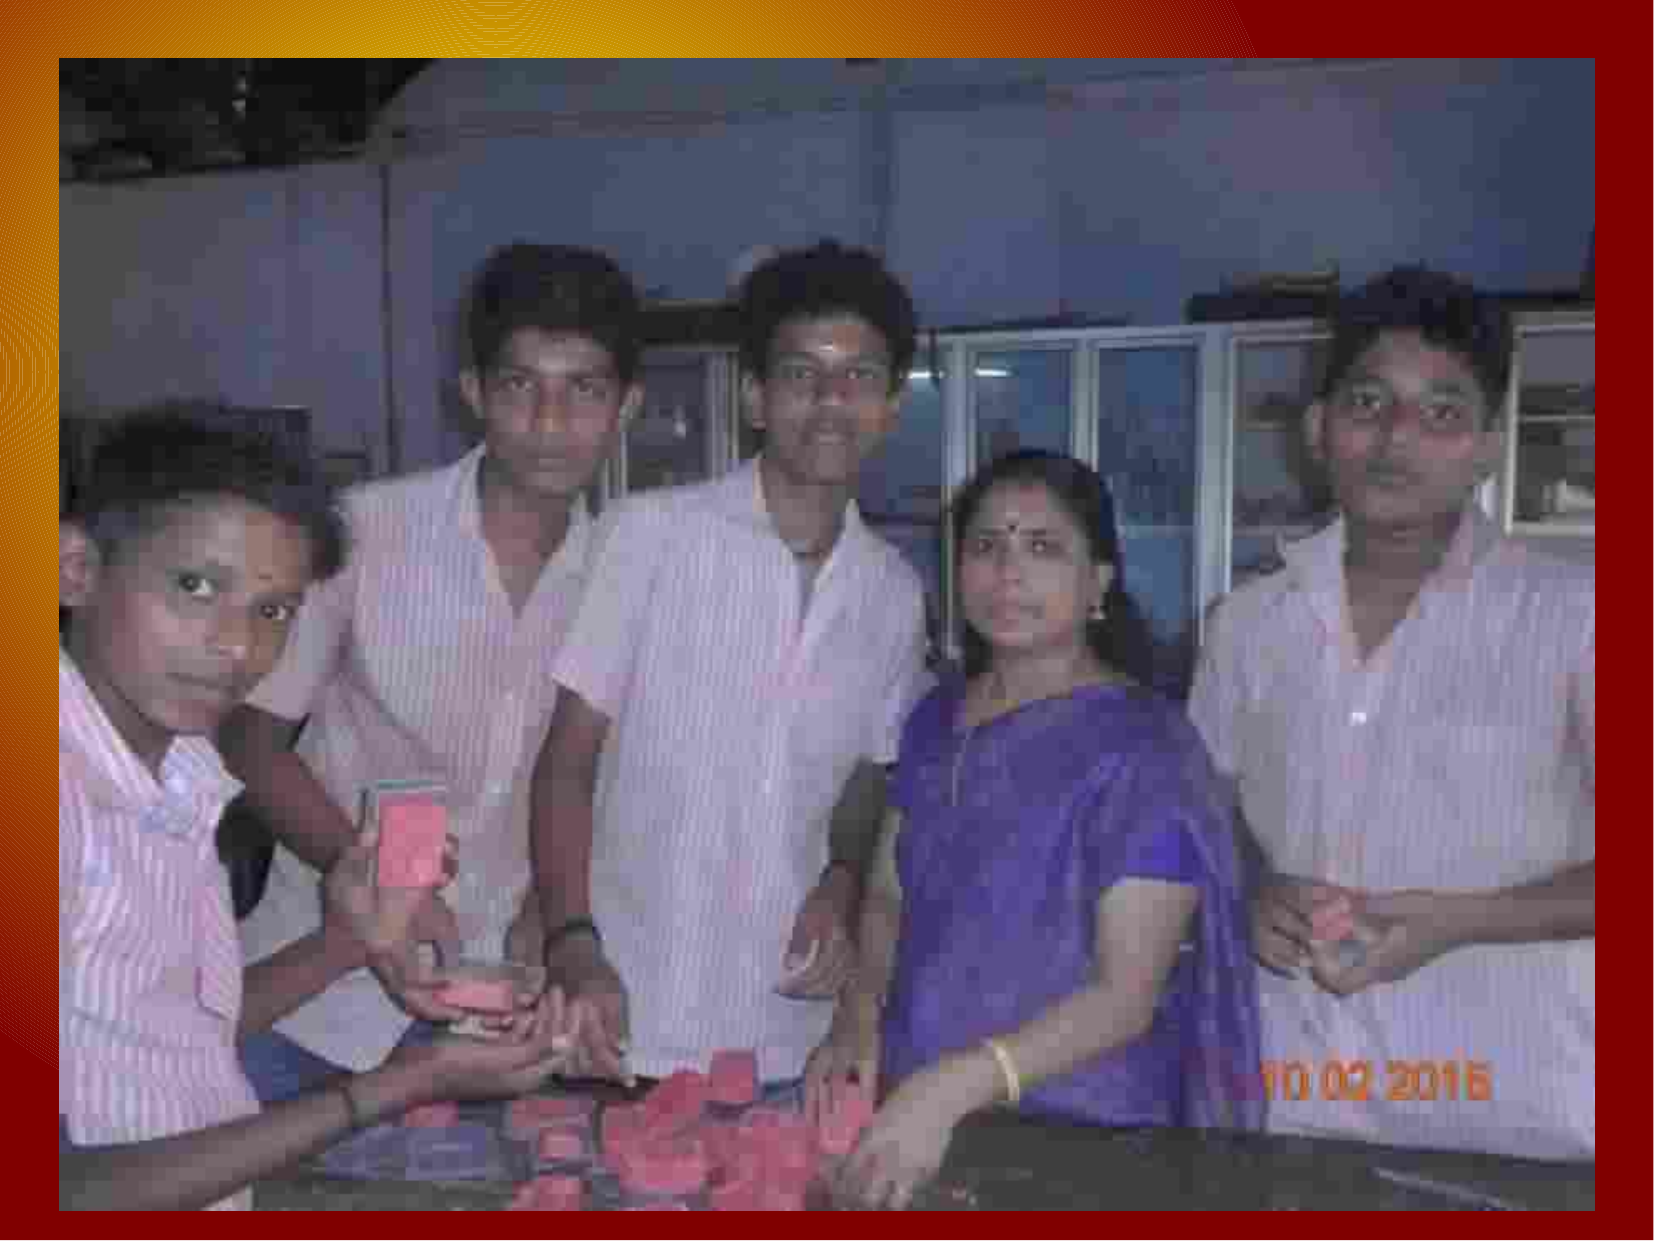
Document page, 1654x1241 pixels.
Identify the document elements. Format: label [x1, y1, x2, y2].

picture [59, 58, 1595, 1211]
